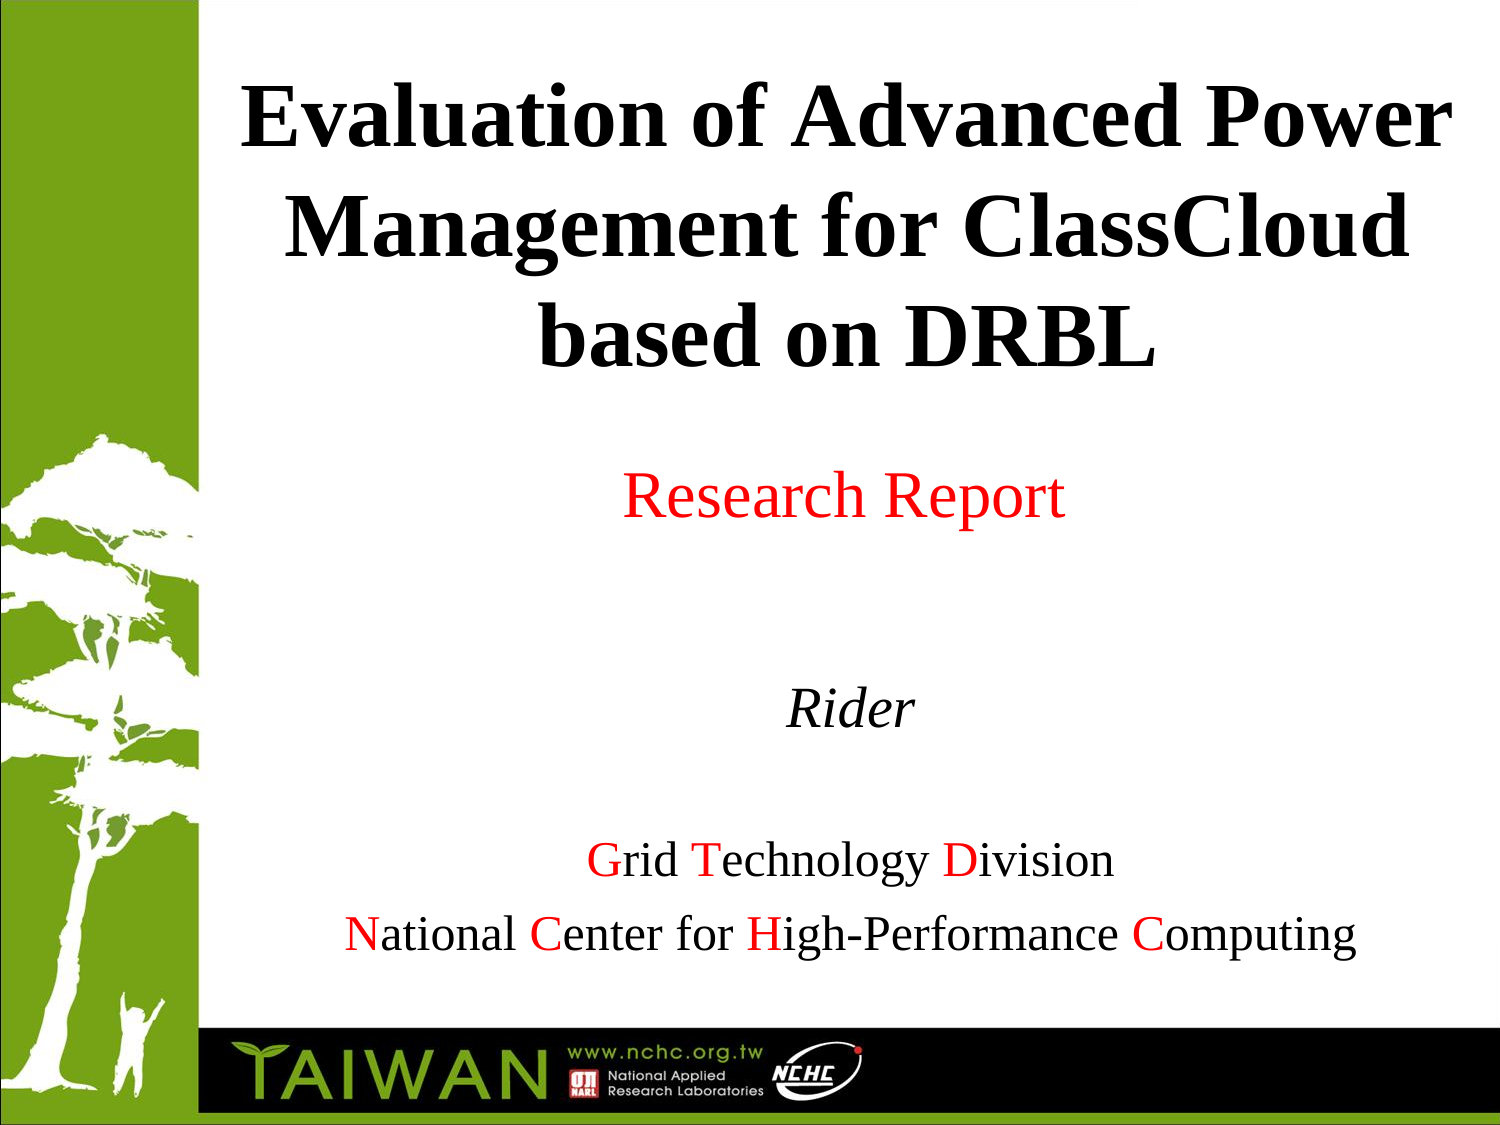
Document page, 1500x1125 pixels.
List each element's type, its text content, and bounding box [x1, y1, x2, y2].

title Evaluation of Advanced Power Management for ClassCloud based on DRBL [210, 54, 1486, 385]
text_box Rider Grid Technology Division National Center for High-Performance Computing [224, 612, 1477, 1008]
picture [0, 0, 1500, 1125]
title Research Report [206, 369, 1482, 612]
